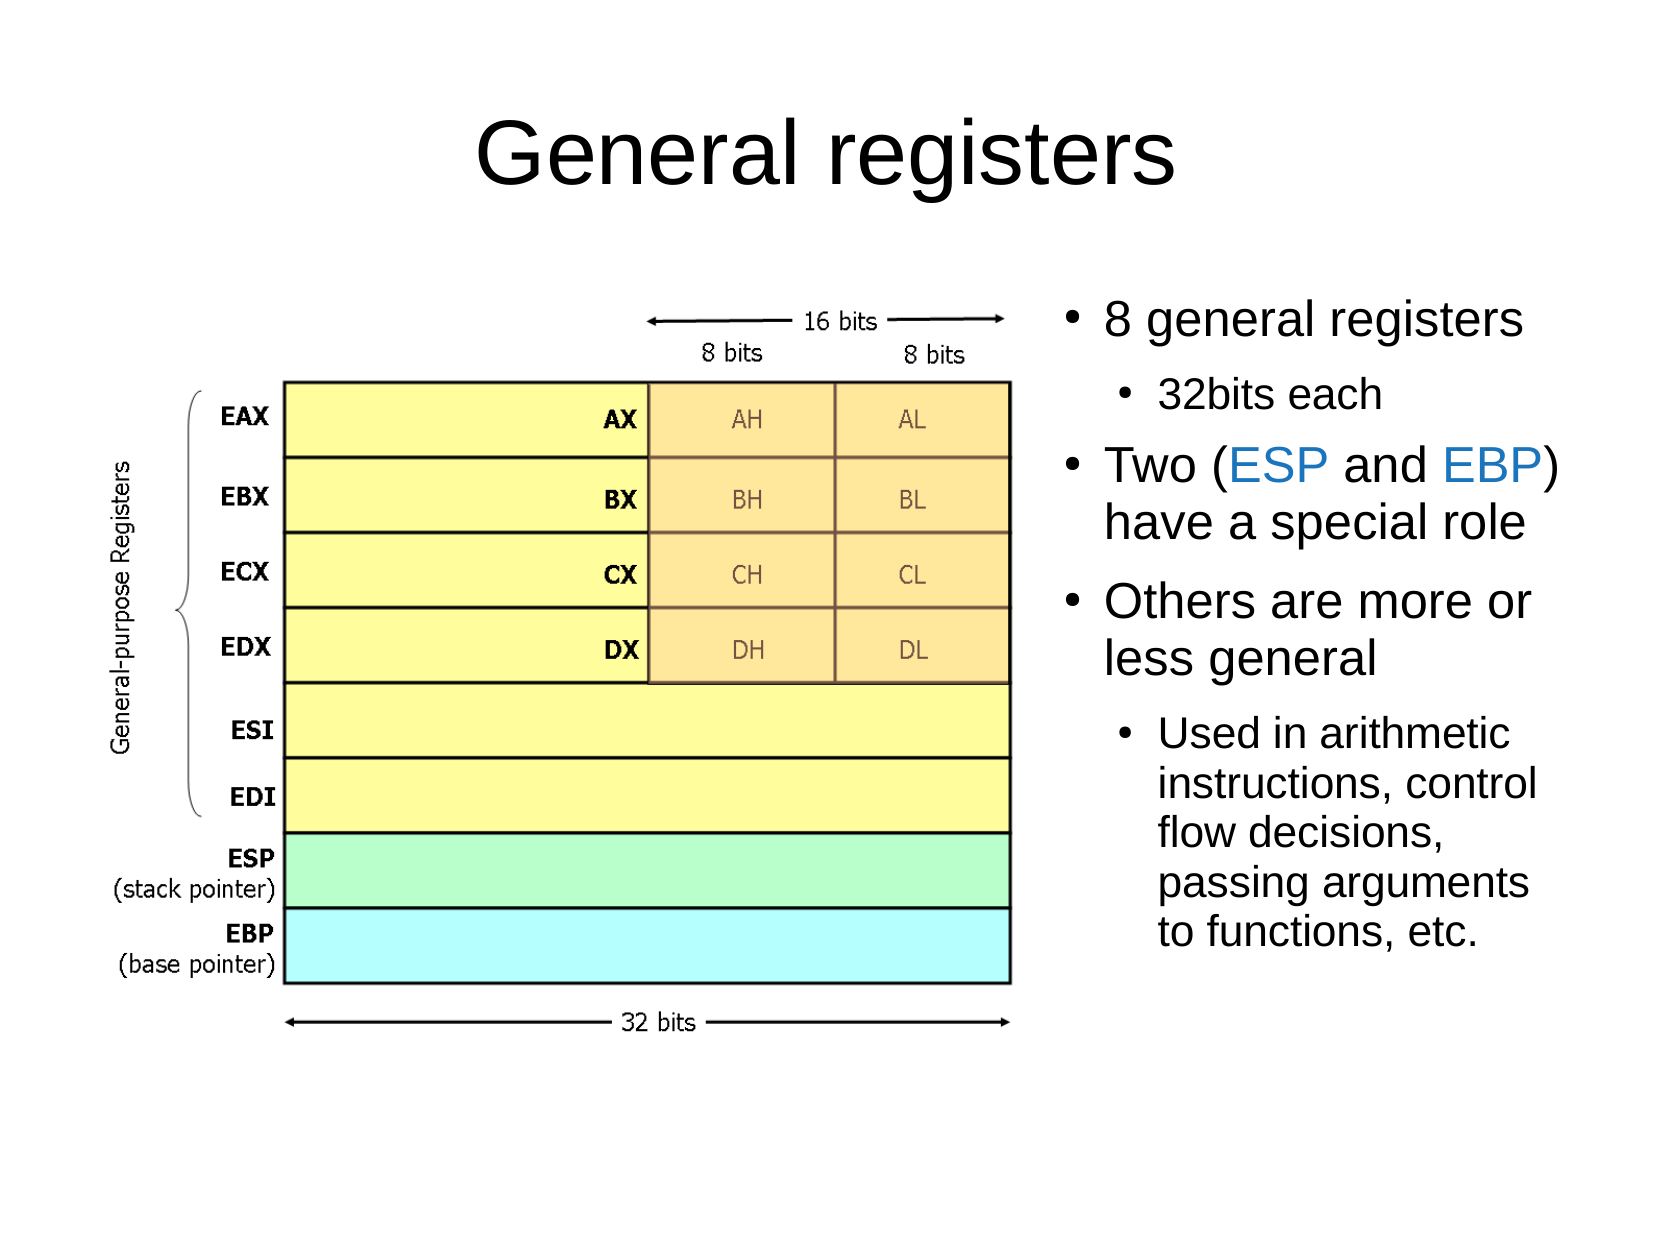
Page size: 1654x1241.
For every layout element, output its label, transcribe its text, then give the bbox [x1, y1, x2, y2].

picture [51, 299, 1052, 1050]
list 8 general registers 32bits each Two (ESP and EBP) have a special role Others are more or less general Used in arithmetic instructions, control flow decisions, passing arguments to functions, etc. [1050, 290, 1571, 1010]
title General registers [82, 49, 1571, 257]
